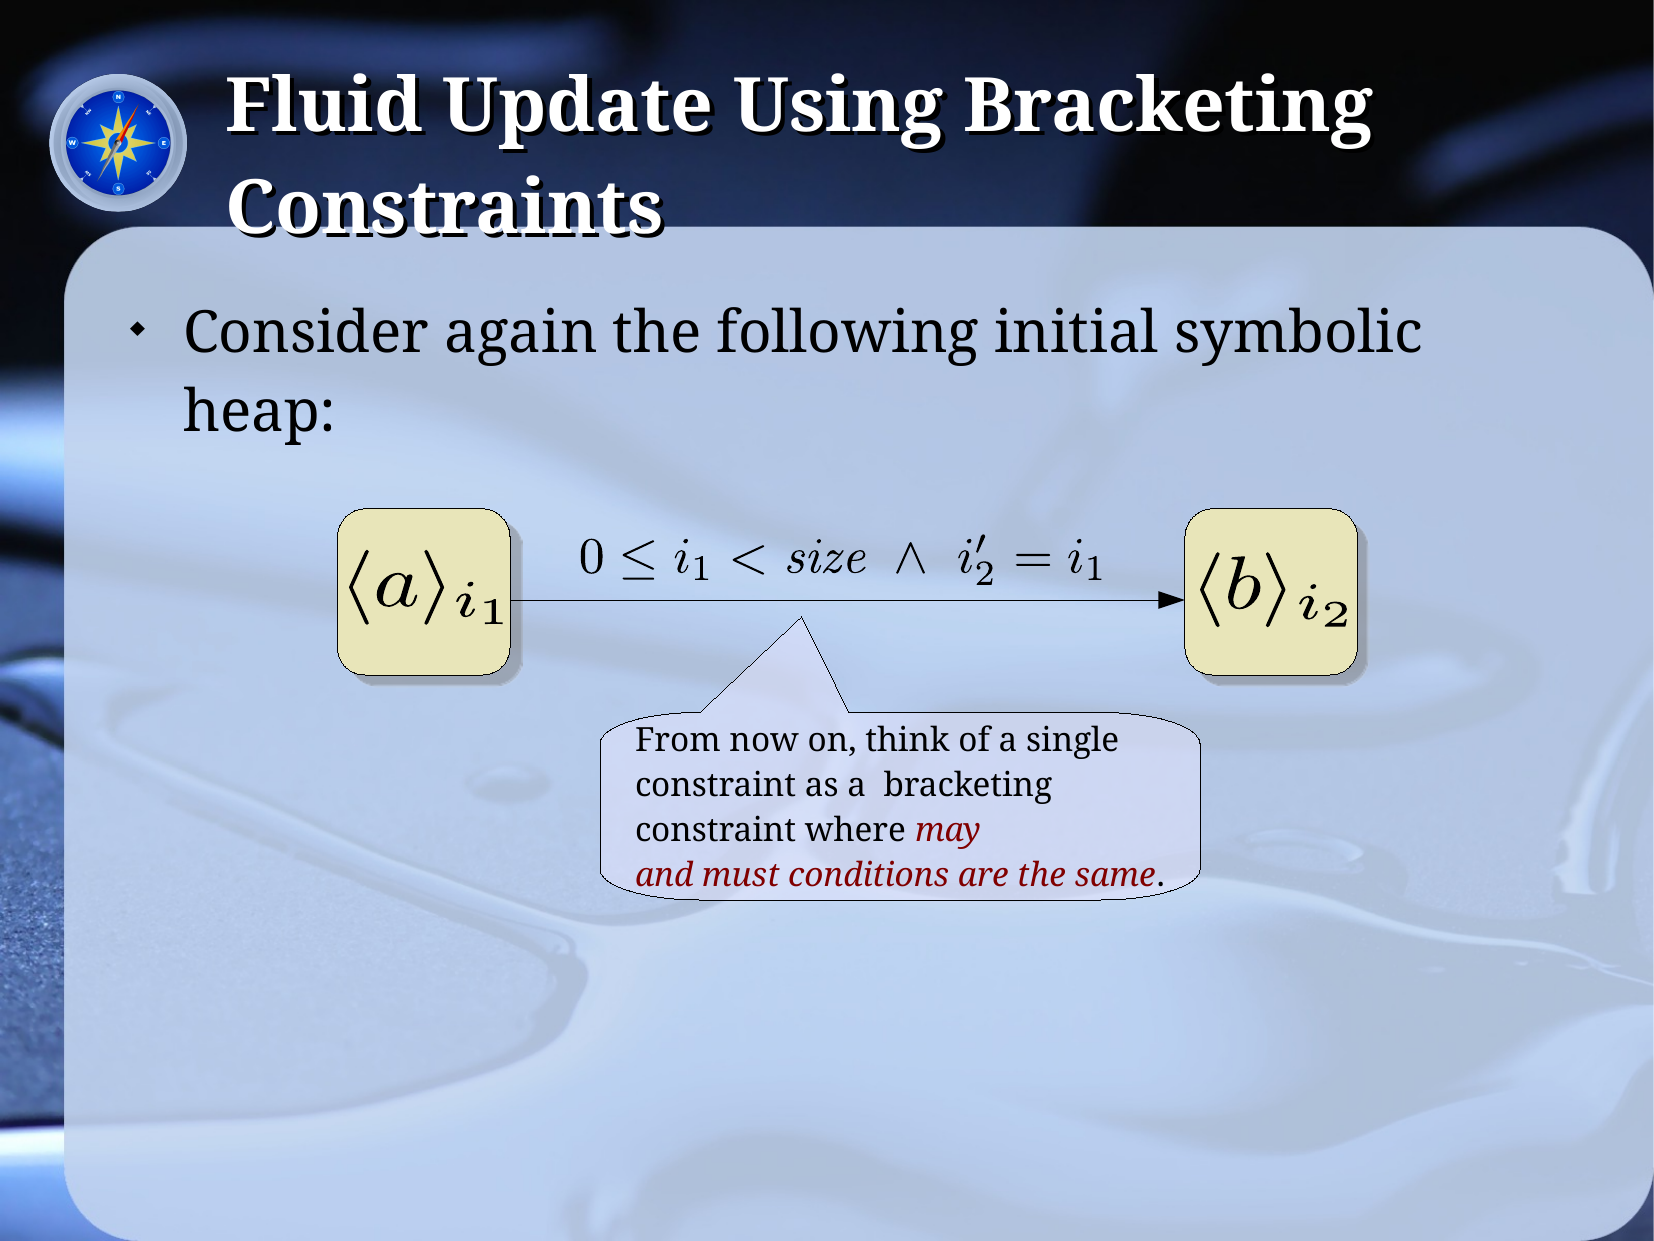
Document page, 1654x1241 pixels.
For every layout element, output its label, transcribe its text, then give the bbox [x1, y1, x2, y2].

title Fluid Update Using Bracketing Constraints [225, 49, 1571, 257]
picture [0, 0, 1654, 1241]
list Consider again the following initial symbolic heap: [112, 290, 1571, 1095]
text_box [337, 508, 511, 676]
text_box From now on, think of a single constraint as a bracketing constraint where may and must conditions are the same. [600, 616, 1201, 901]
text_box [1184, 508, 1358, 676]
